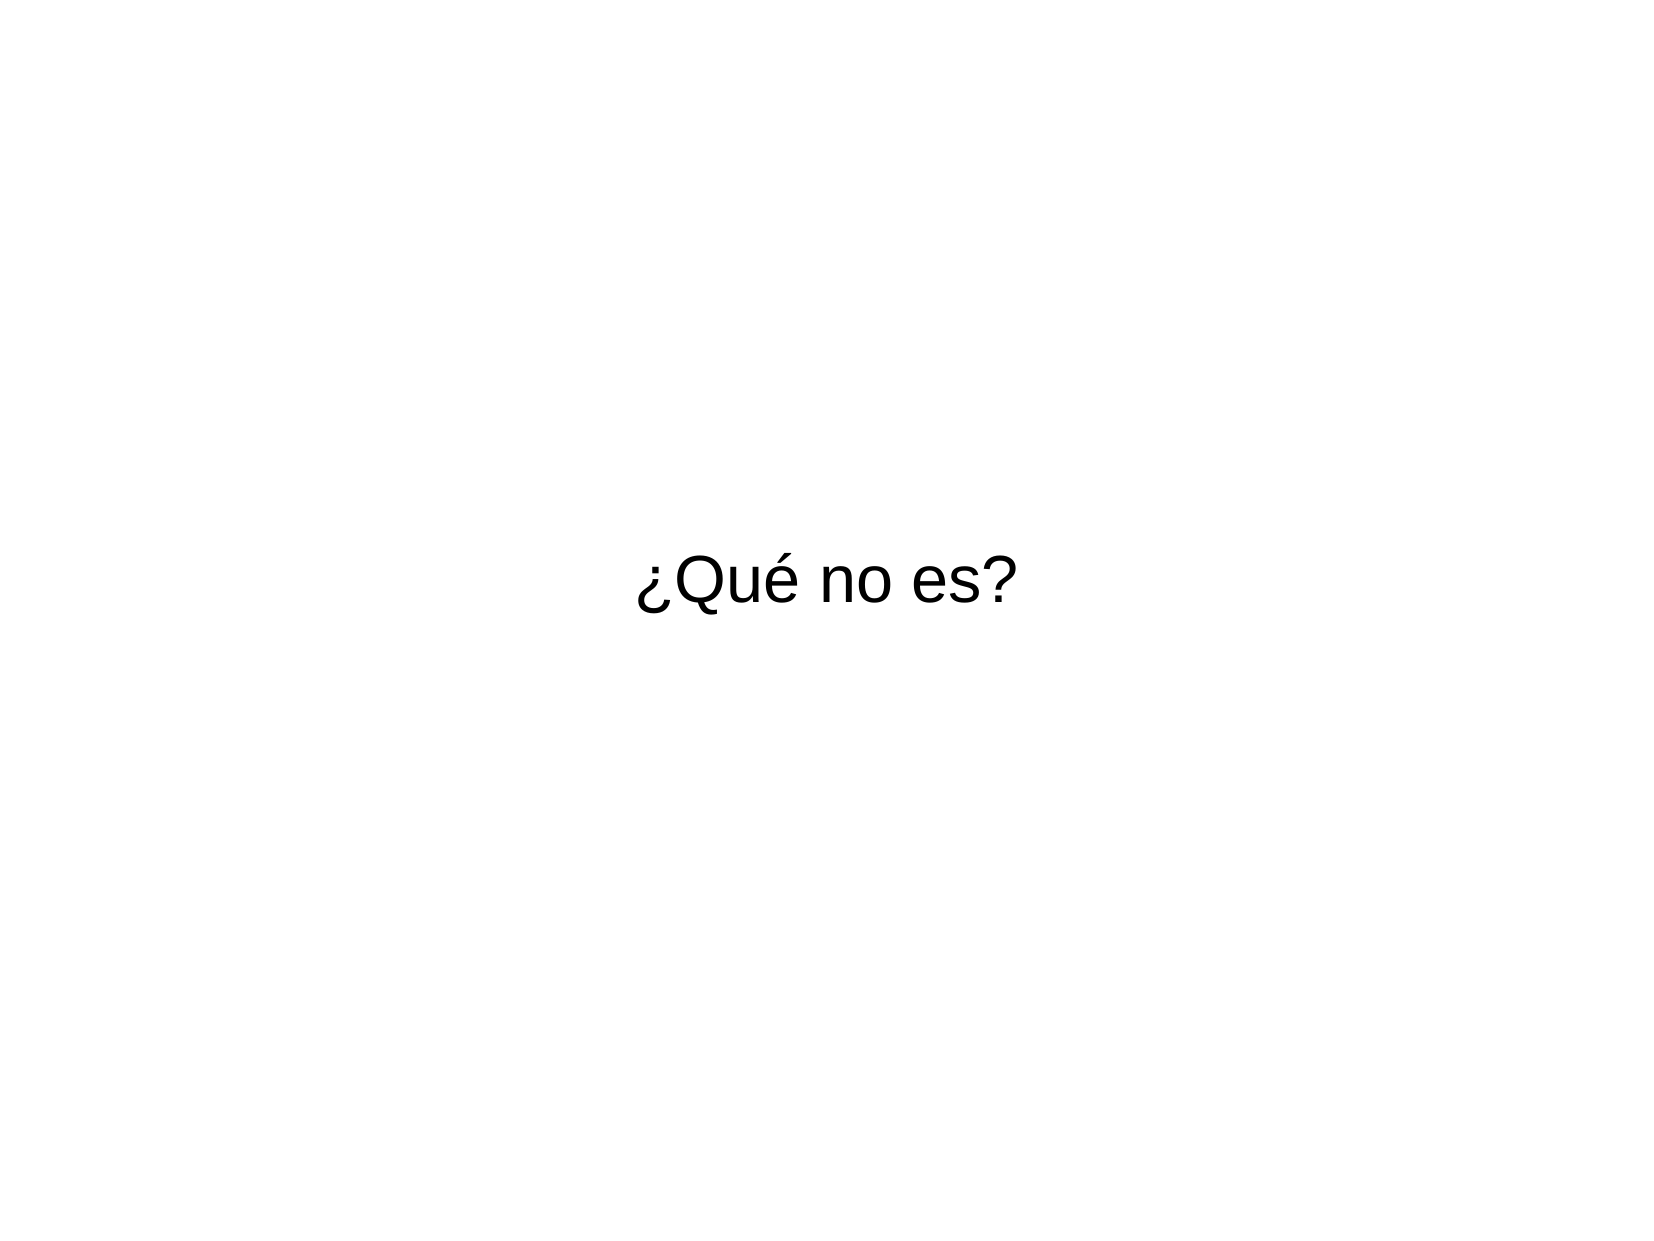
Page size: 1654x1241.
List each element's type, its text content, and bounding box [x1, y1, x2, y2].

subtitle ¿Qué no es? [82, 49, 1571, 1109]
